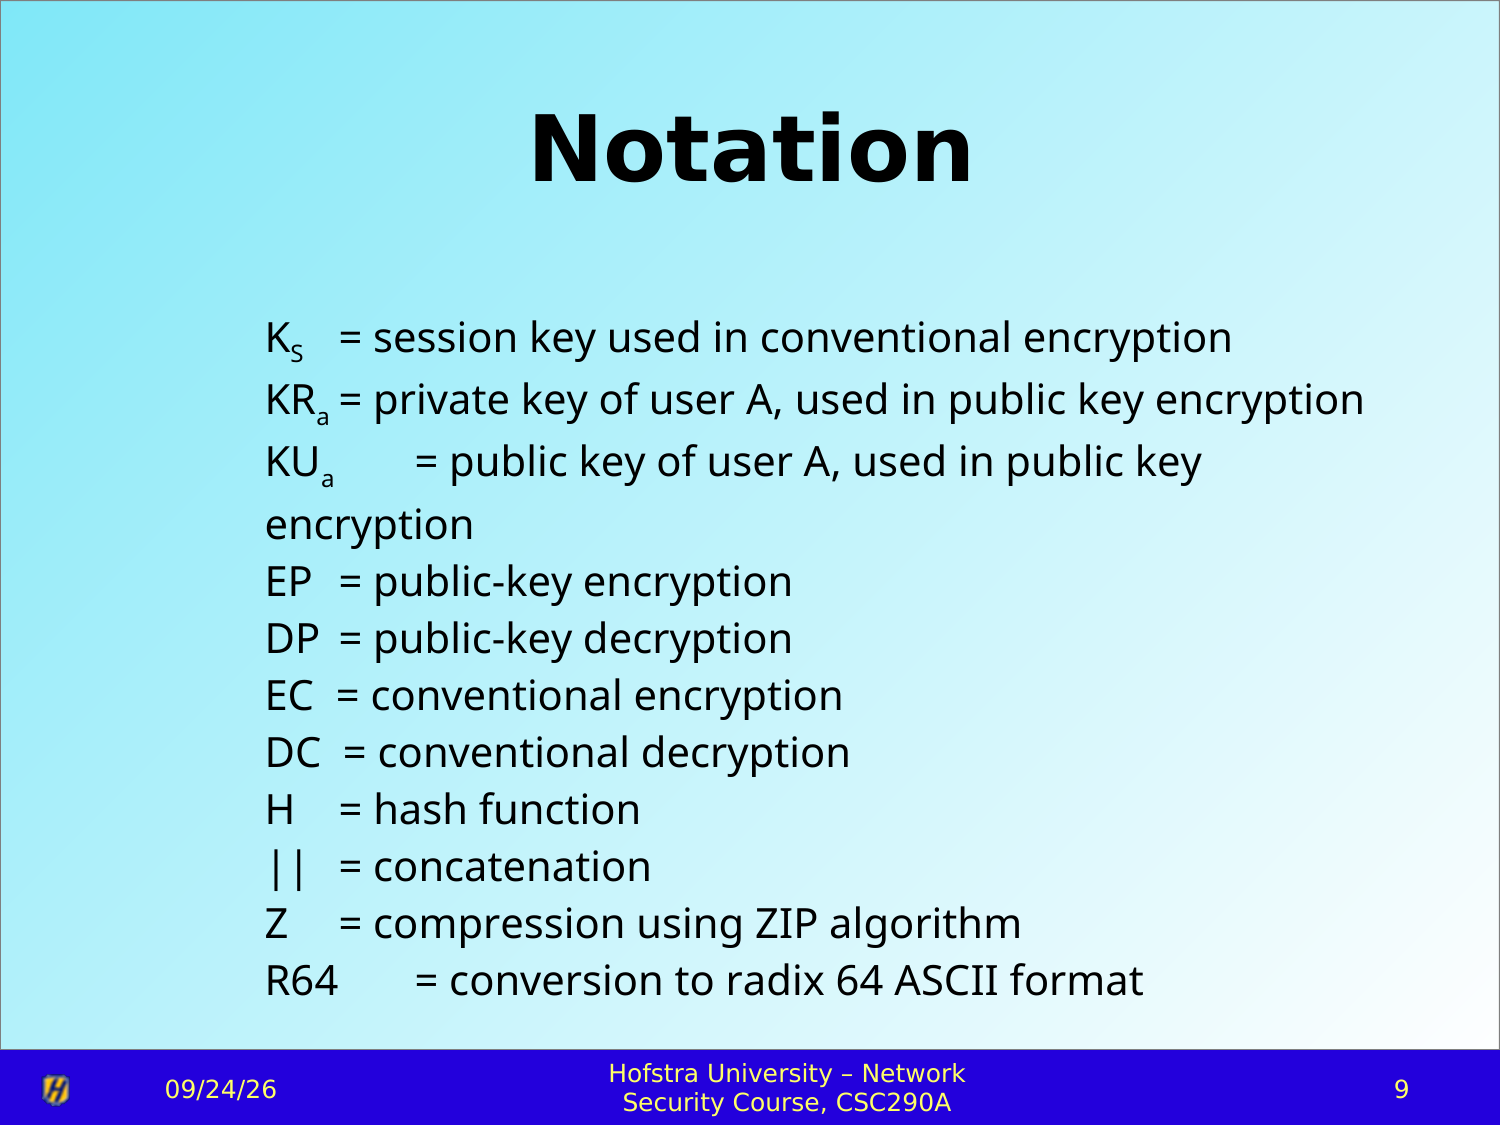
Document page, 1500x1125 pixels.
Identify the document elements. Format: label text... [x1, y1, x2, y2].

picture [37, 1072, 76, 1110]
text_box KS = session key used in conventional encryption KRa = private key of user A, used in public key encryption KUa = public key of user A, used in public key encryption EP = public-key encryption DP = public-key decryption EC = conventional encryption DC = conventional decryption H = hash function || = concatenation Z = compression using ZIP algorithm R64 = conversion to radix 64 ASCII format [249, 299, 1401, 1016]
title Notation [112, 85, 1391, 212]
